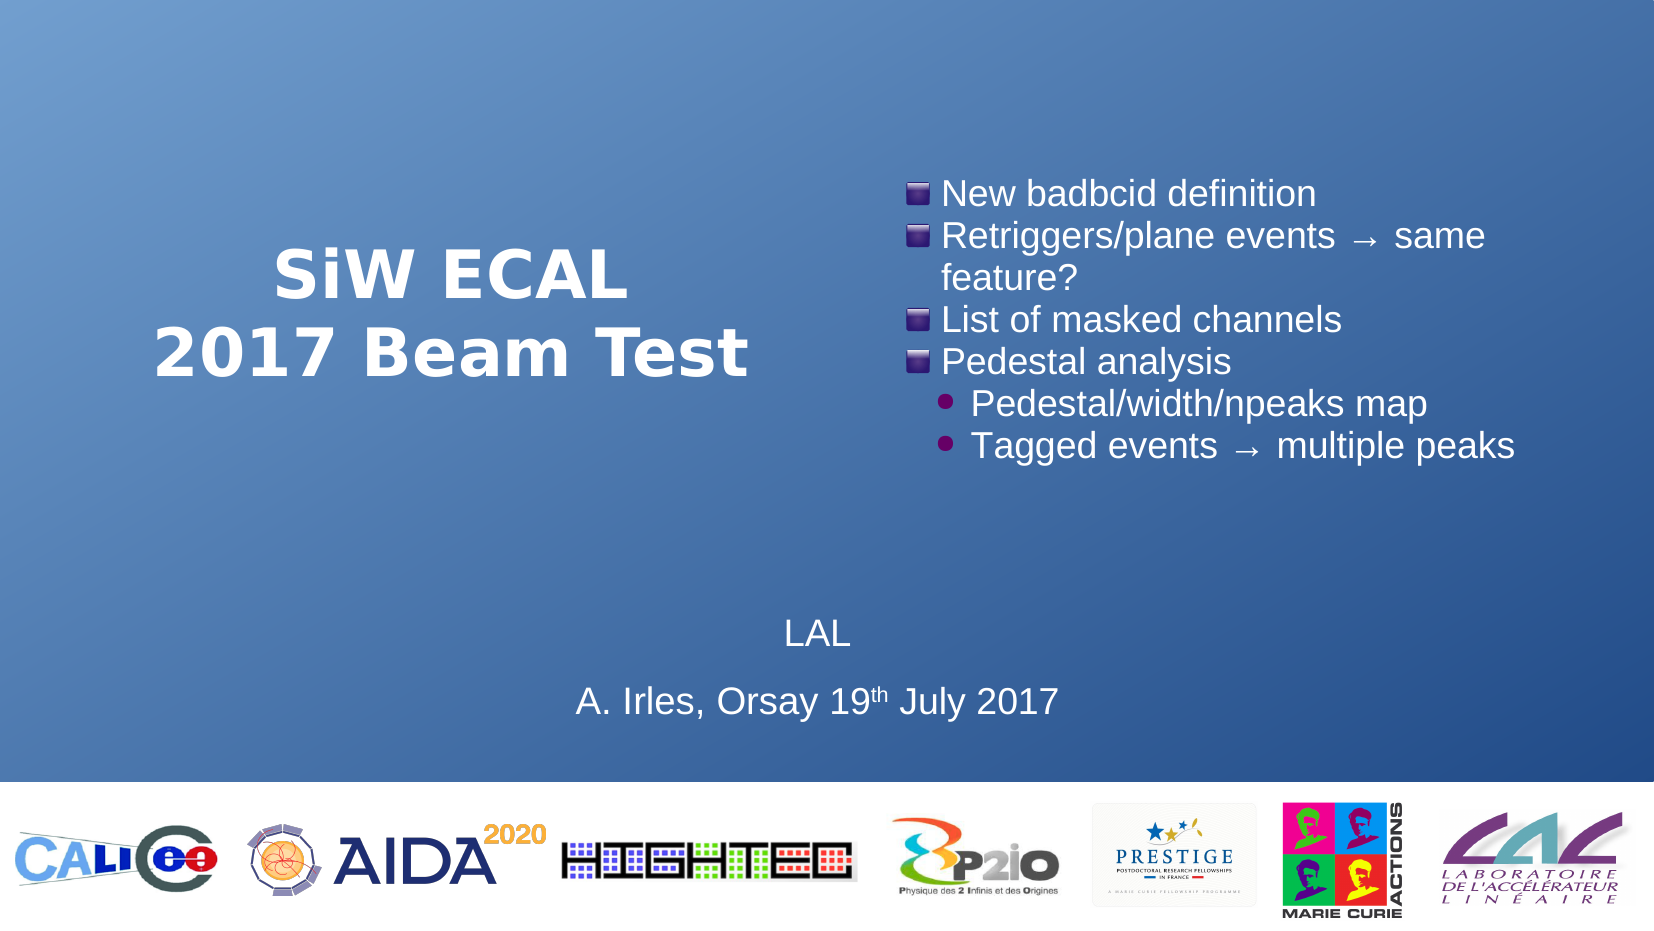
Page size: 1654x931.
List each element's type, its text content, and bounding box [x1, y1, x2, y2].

picture [1090, 801, 1258, 908]
text_box New badbcid definition Retriggers/plane events → same feature? List of masked channels Pedestal analysis Pedestal/width/npeaks map Tagged events → multiple peaks [885, 165, 1625, 511]
picture [247, 824, 546, 896]
picture [15, 824, 218, 893]
title SiW ECAL 2017 Beam Test [32, 71, 871, 558]
picture [1280, 801, 1405, 921]
picture [1439, 809, 1636, 906]
picture [883, 813, 1084, 909]
picture [557, 837, 862, 886]
